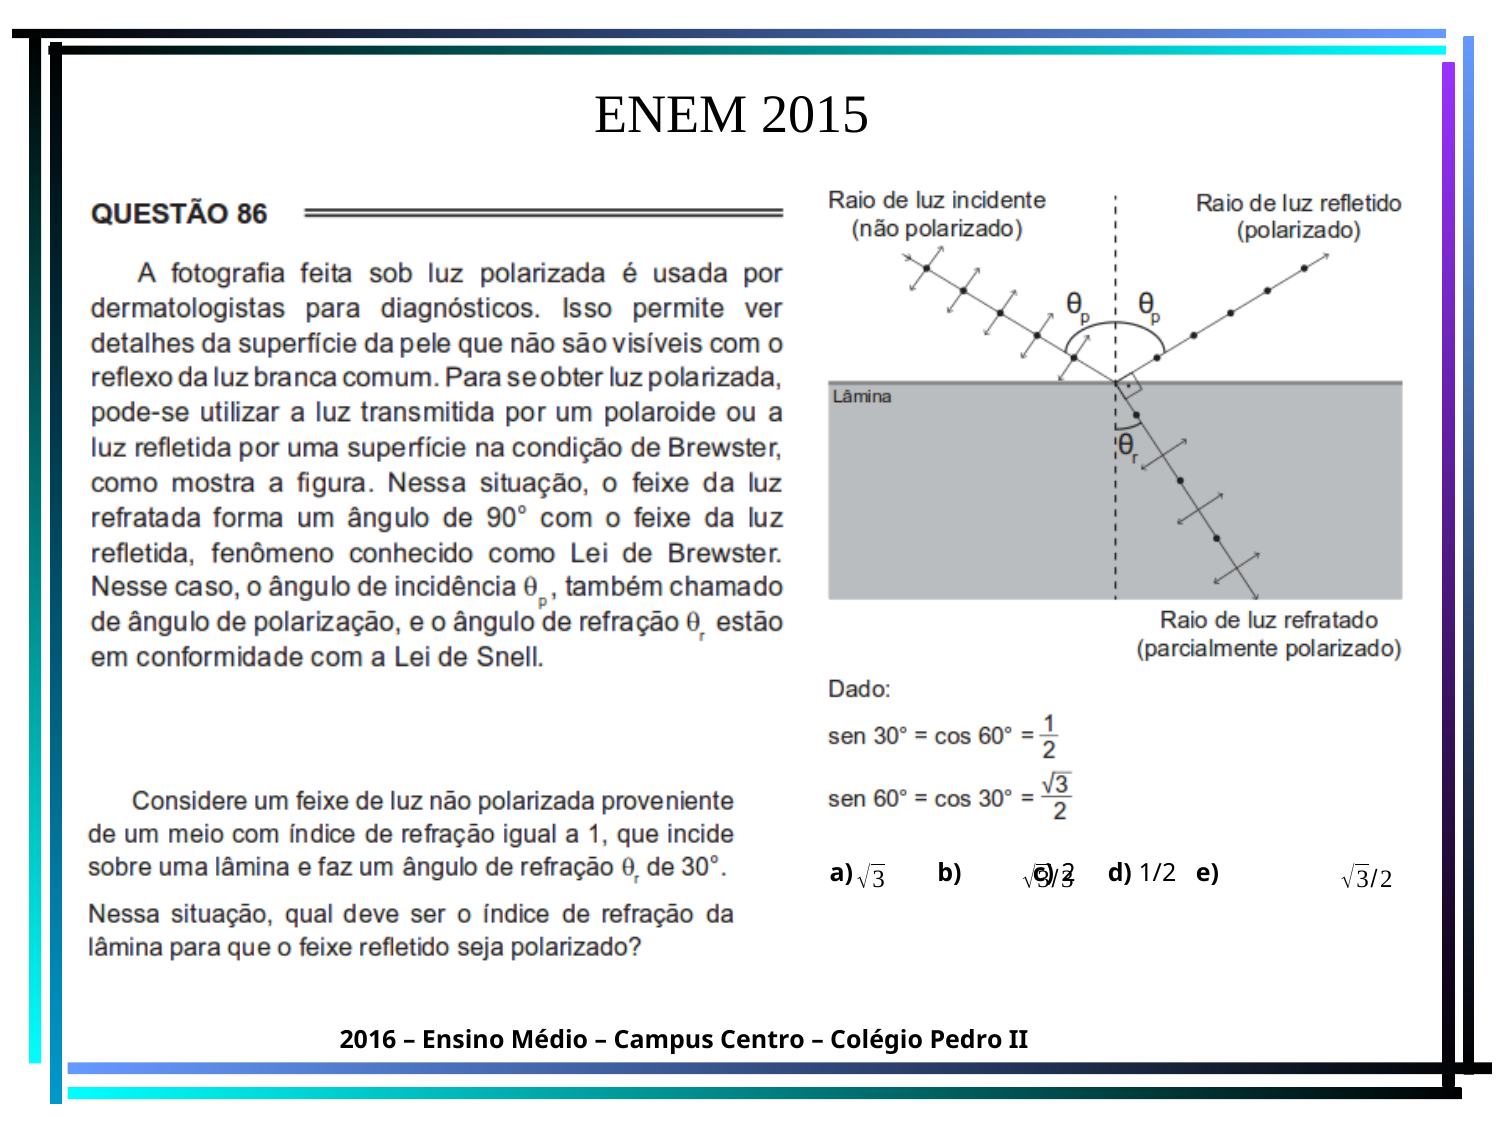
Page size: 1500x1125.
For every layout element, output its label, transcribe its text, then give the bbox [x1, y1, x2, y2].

chart [1334, 862, 1399, 893]
text_box ENEM 2015 [189, 72, 1276, 149]
text_box a) b) c) 2 d) 1/2 e) [814, 850, 1248, 1013]
text_box 2016 – Ensino Médio – Campus Centro – Colégio Pedro II [324, 1016, 1045, 1063]
chart [1015, 862, 1081, 893]
chart [850, 862, 891, 893]
picture [0, 0, 1500, 1125]
